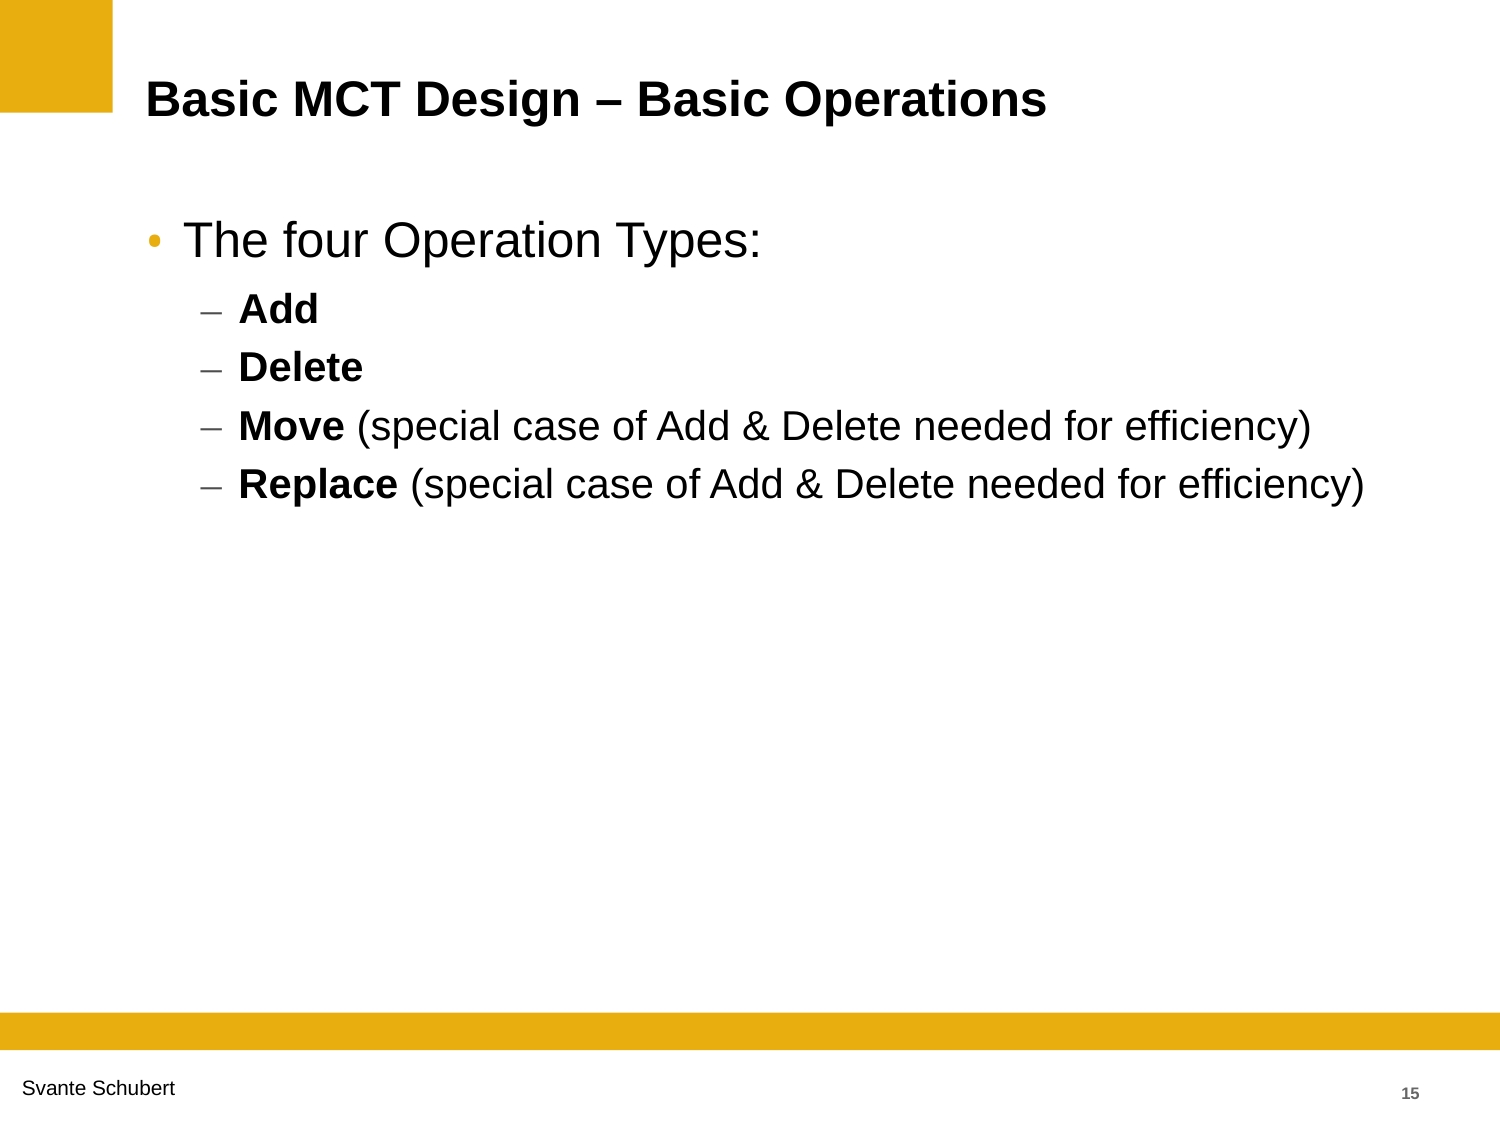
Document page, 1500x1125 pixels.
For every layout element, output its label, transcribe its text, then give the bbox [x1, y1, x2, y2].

title Basic MCT Design – Basic Operations [145, 67, 1388, 212]
list The four Operation Types: Add Delete Move (special case of Add & Delete needed for efficiency) Replace (special case of Add & Delete needed for efficiency) [145, 212, 1423, 922]
